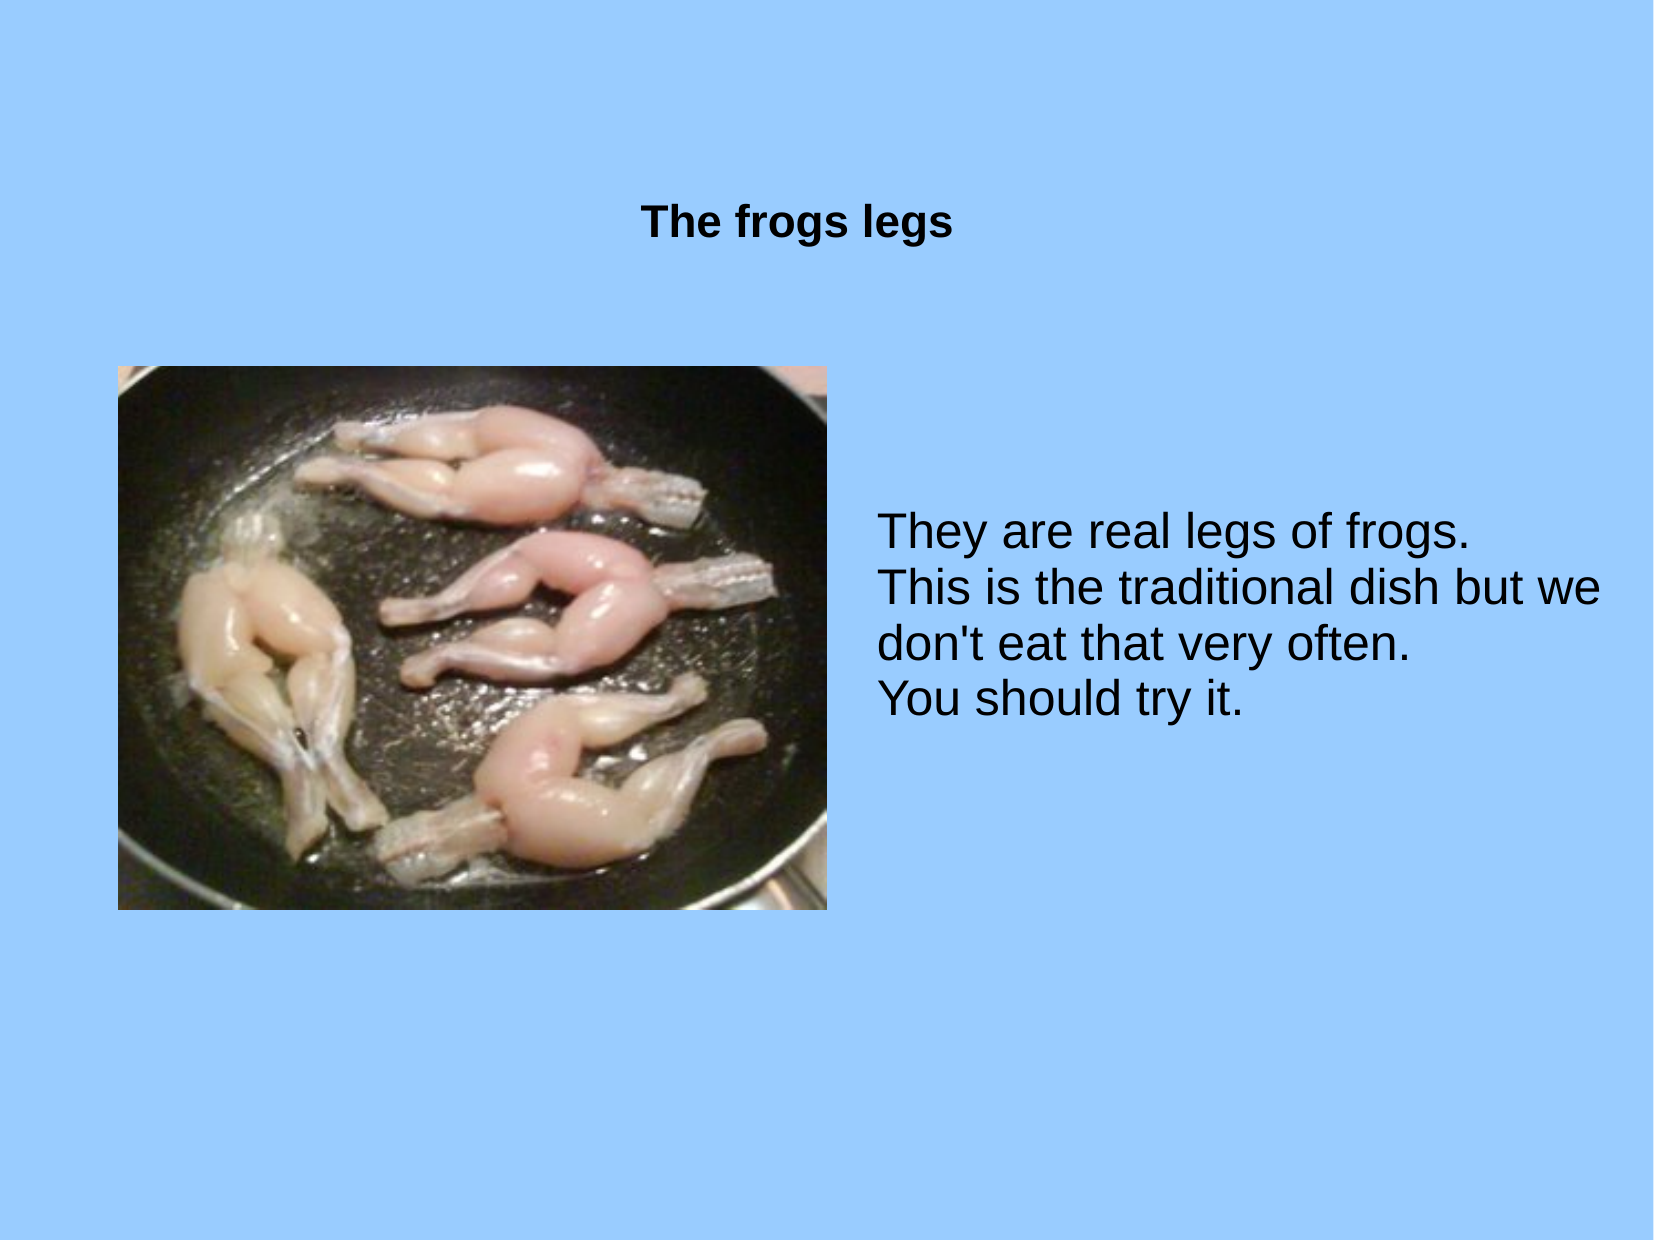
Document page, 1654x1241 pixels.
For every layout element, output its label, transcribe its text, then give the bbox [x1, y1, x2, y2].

text_box They are real legs of frogs. This is the traditional dish but we don't eat that very often. You should try it. [862, 496, 1654, 983]
text_box The frogs legs [271, 188, 1323, 257]
picture [118, 366, 827, 910]
